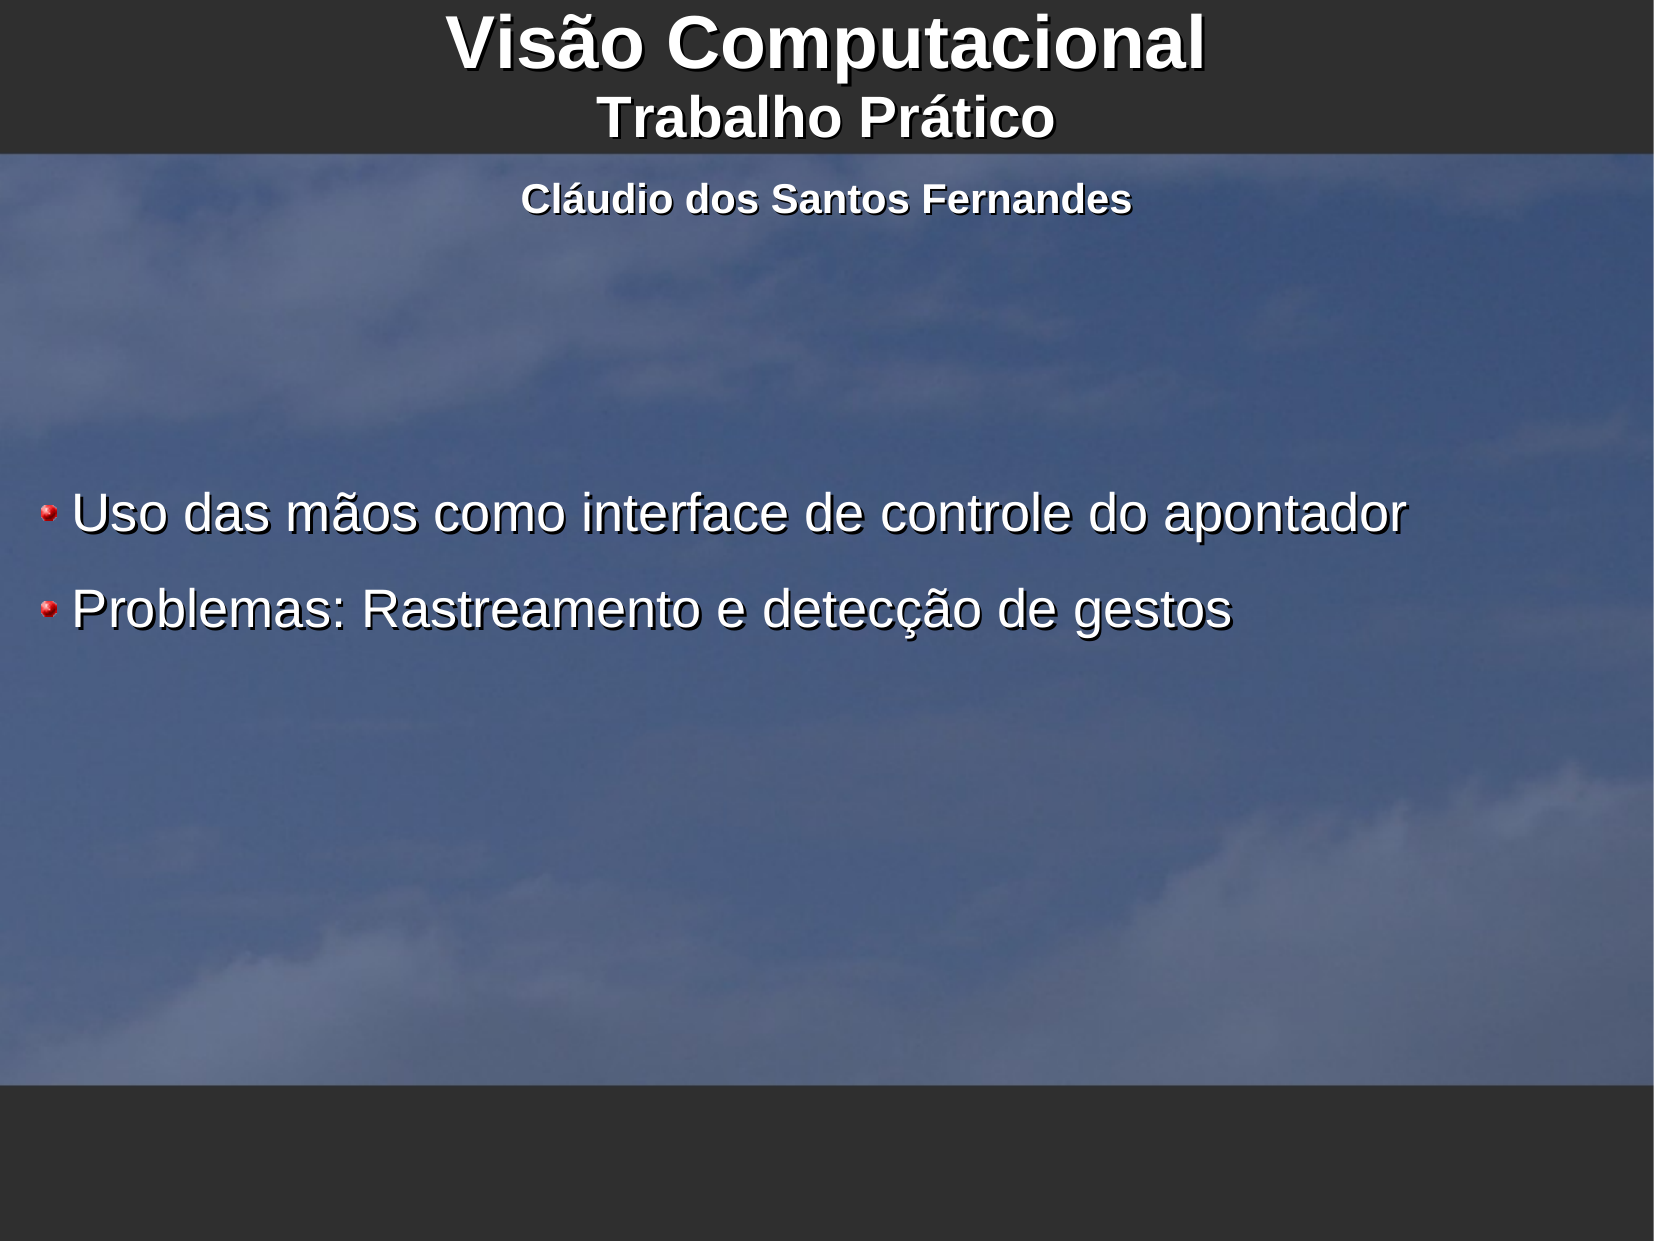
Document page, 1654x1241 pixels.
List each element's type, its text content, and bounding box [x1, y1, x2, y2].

title Visão Computacional Trabalho Prático [88, 0, 1565, 88]
text_box Uso das mãos como interface de controle do apontador Problemas: Rastreamento e detecção de gestos [29, 442, 1625, 680]
subtitle Cláudio dos Santos Fernandes [88, 88, 1565, 311]
picture [0, 0, 1654, 1241]
